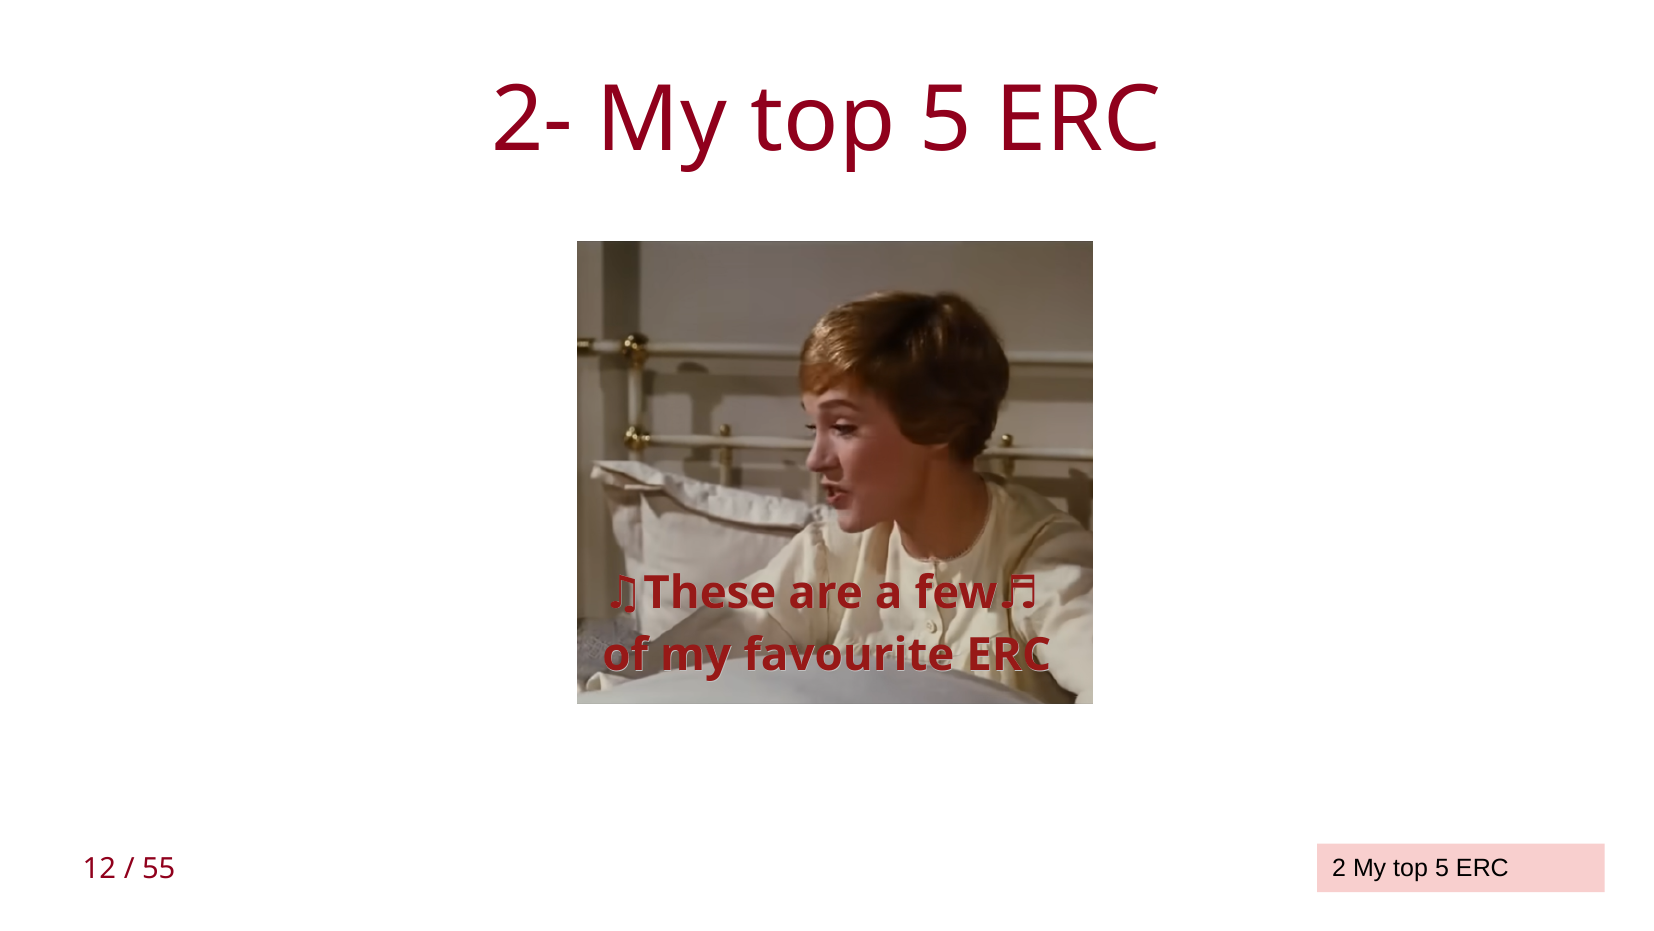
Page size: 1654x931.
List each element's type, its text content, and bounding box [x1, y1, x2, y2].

text_box 2 My top 5 ERC [1317, 843, 1605, 893]
list ♫These are a few♬ of my favourite ERC [531, 541, 1080, 702]
title 2- My top 5 ERC [82, 37, 1571, 193]
picture [577, 241, 1093, 704]
